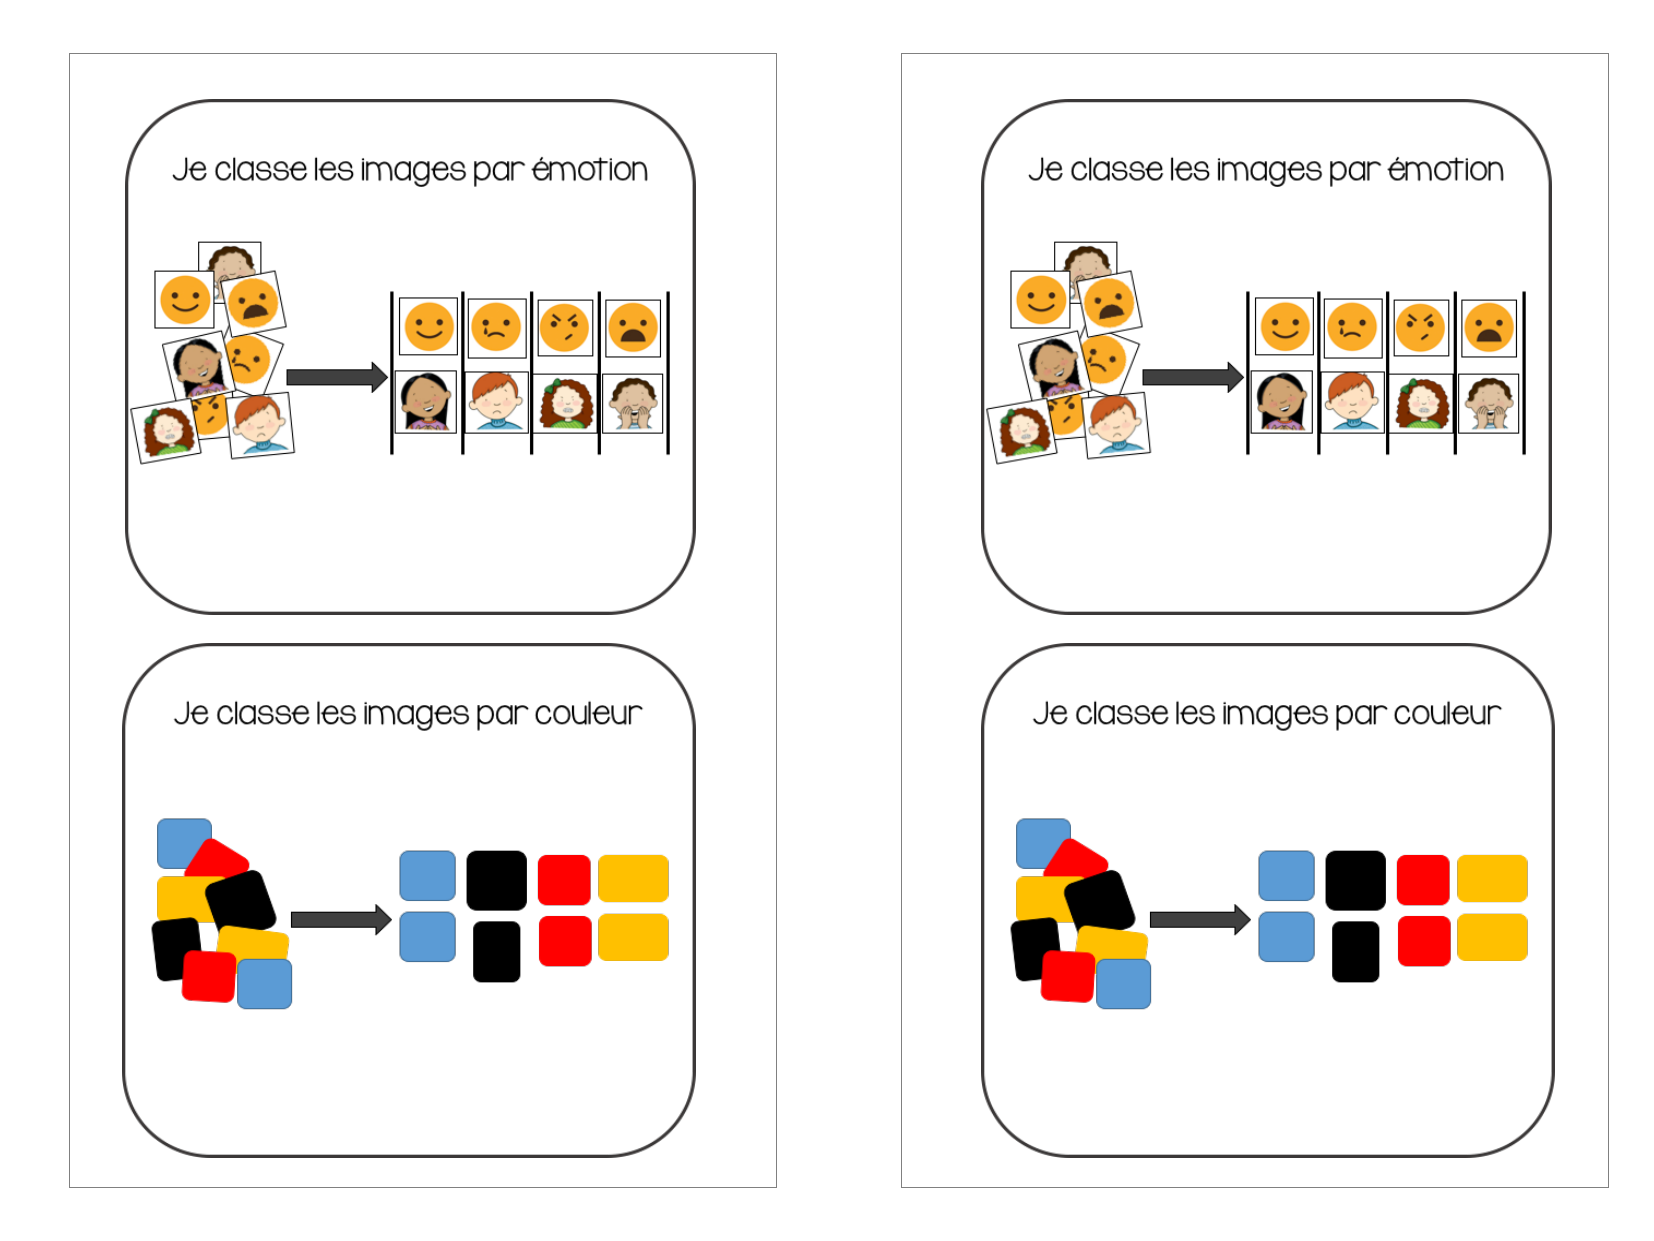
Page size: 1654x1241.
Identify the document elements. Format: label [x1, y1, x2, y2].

picture [981, 643, 1555, 1159]
picture [125, 99, 696, 615]
picture [122, 643, 696, 1159]
picture [981, 99, 1552, 615]
